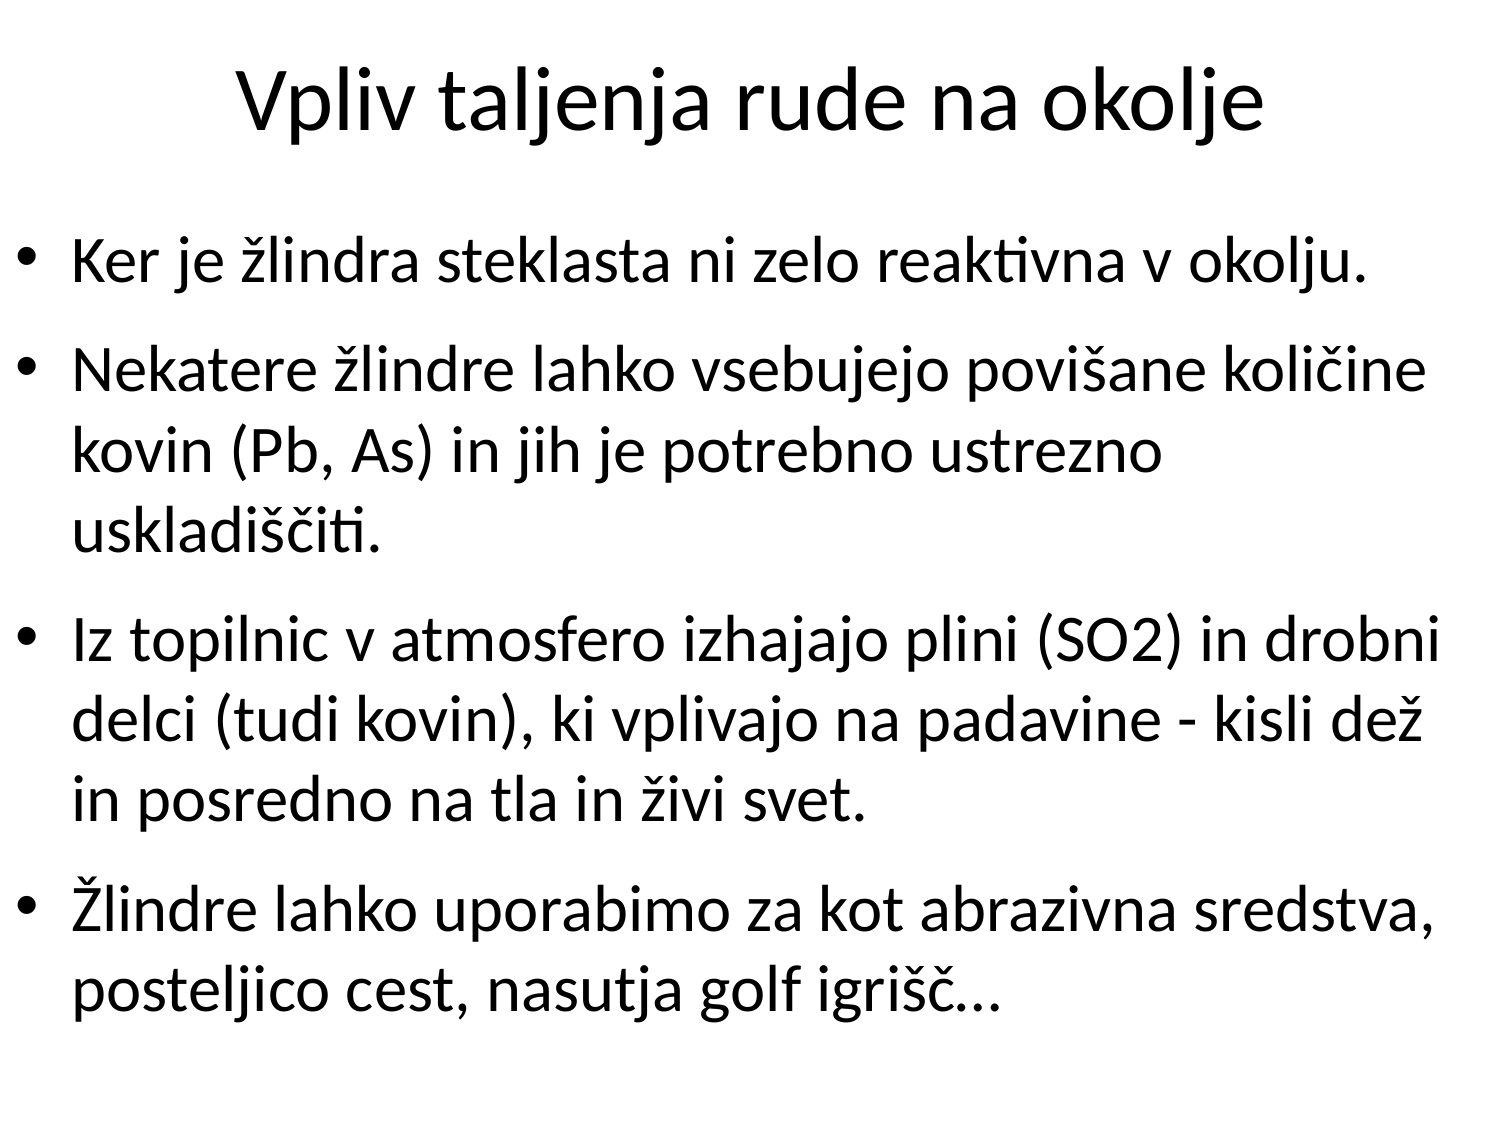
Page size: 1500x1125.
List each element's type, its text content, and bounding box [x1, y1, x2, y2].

title Vpliv taljenja rude na okolje [76, 0, 1427, 188]
list Ker je žlindra steklasta ni zelo reaktivna v okolju. Nekatere žlindre lahko vsebujejo povišane količine kovin (Pb, As) in jih je potrebno ustrezno uskladiščiti. Iz topilnic v atmosfero izhajajo plini (SO2) in drobni delci (tudi kovin), ki vplivajo na padavine - kisli dež in posredno na tla in živi svet. Žlindre lahko uporabimo za kot abrazivna sredstva, posteljico cest, nasutja golf igrišč… [0, 208, 1500, 1125]
